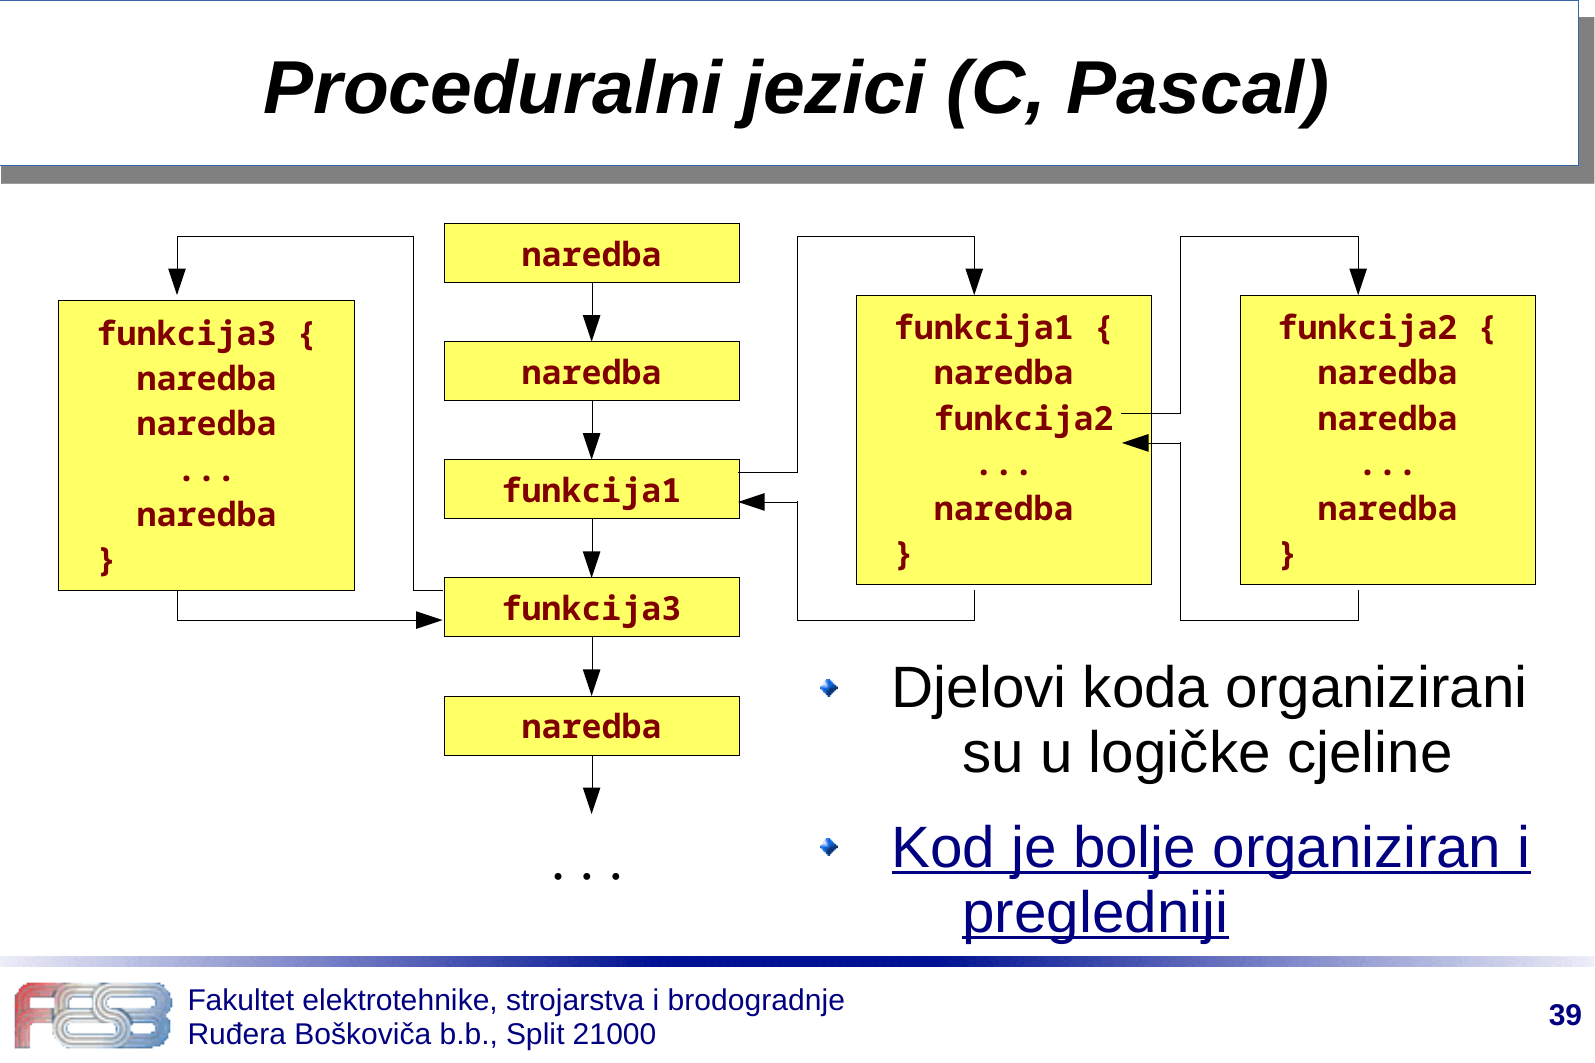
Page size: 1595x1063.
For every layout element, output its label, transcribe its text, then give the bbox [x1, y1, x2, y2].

text_box funkcija1 [444, 459, 740, 519]
text_box naredba [444, 696, 740, 756]
list Djelovi koda organizirani su u logičke cjeline Kod je bolje organiziran i pregledniji [797, 655, 1565, 945]
title Proceduralni jezici (C, Pascal) [0, 0, 1595, 175]
text_box funkcija2 { naredba naredba ... naredba } [1240, 295, 1536, 585]
text_box funkcija3 [444, 577, 740, 637]
picture [9, 975, 177, 1059]
text_box funkcija3 { naredba naredba ... naredba } [58, 300, 355, 591]
text_box . . . [550, 827, 624, 892]
text_box naredba [444, 341, 740, 401]
picture [0, 956, 1595, 967]
text_box funkcija1 { naredba funkcija2 ... naredba } [856, 295, 1152, 585]
text_box naredba [444, 223, 740, 283]
